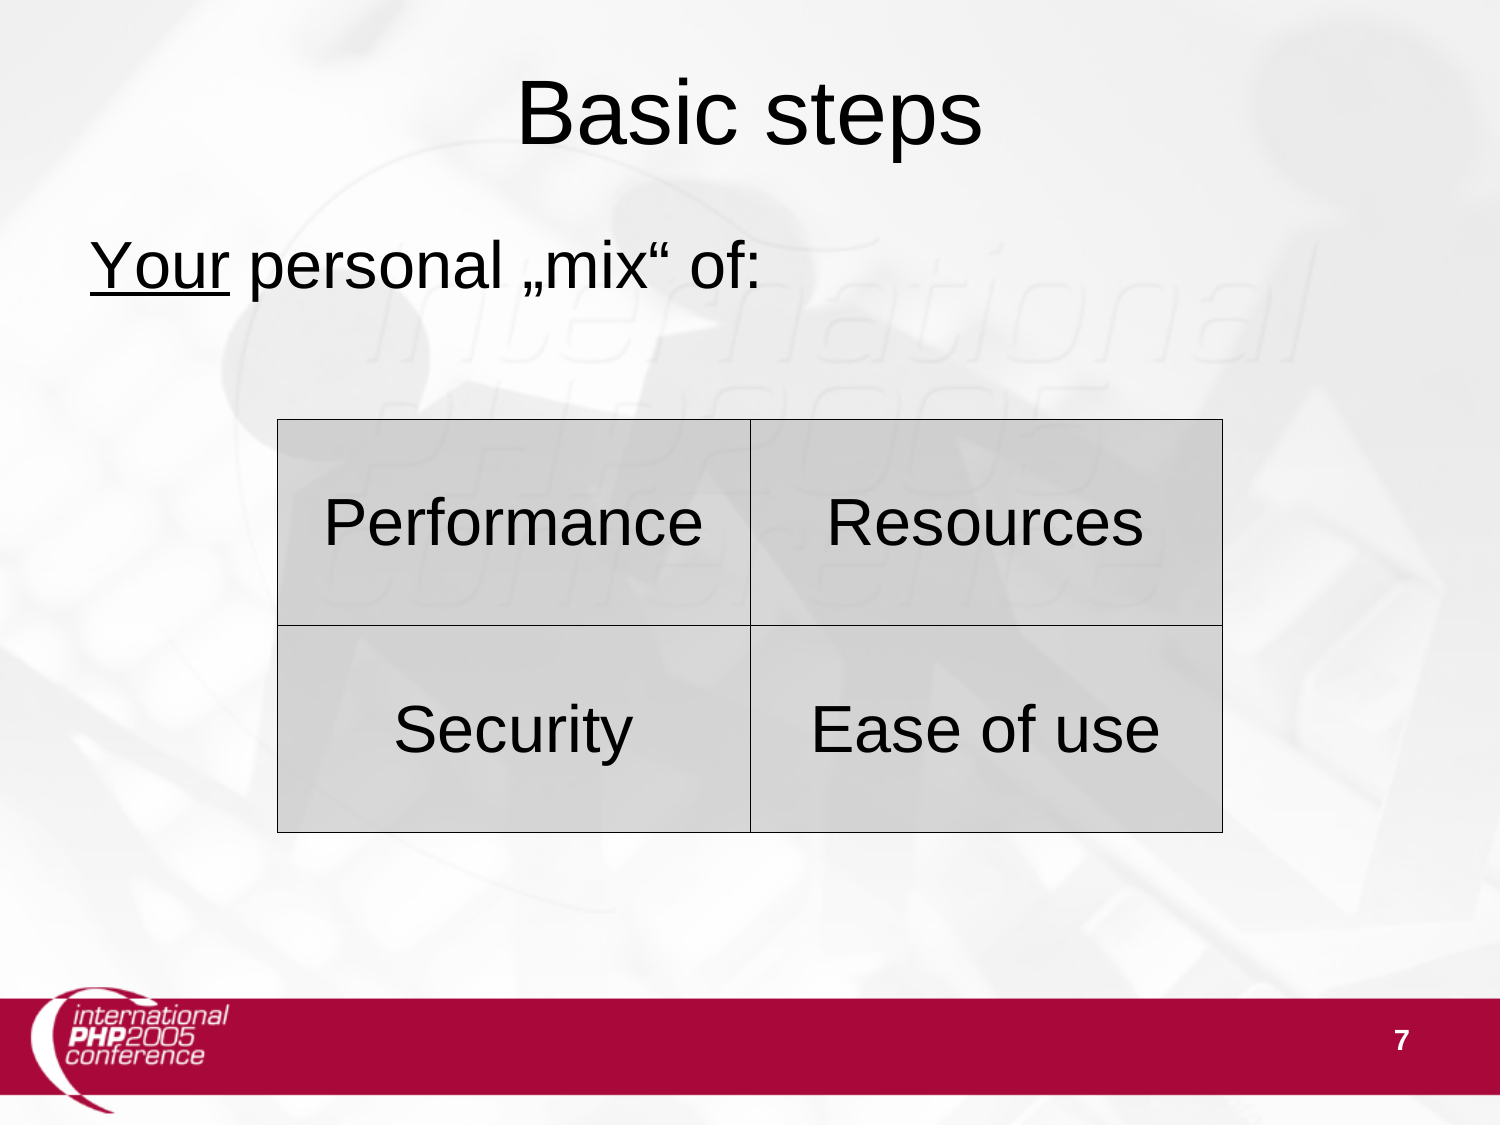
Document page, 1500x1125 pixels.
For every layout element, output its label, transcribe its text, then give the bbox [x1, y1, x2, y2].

list Your personal „mix“ of: [75, 220, 1426, 977]
text_box Performance [277, 419, 750, 625]
text_box Resources [750, 419, 1223, 625]
text_box Security [277, 625, 750, 833]
title Basic steps [75, 18, 1426, 207]
text_box Ease of use [750, 625, 1223, 833]
picture [0, 0, 1500, 1125]
